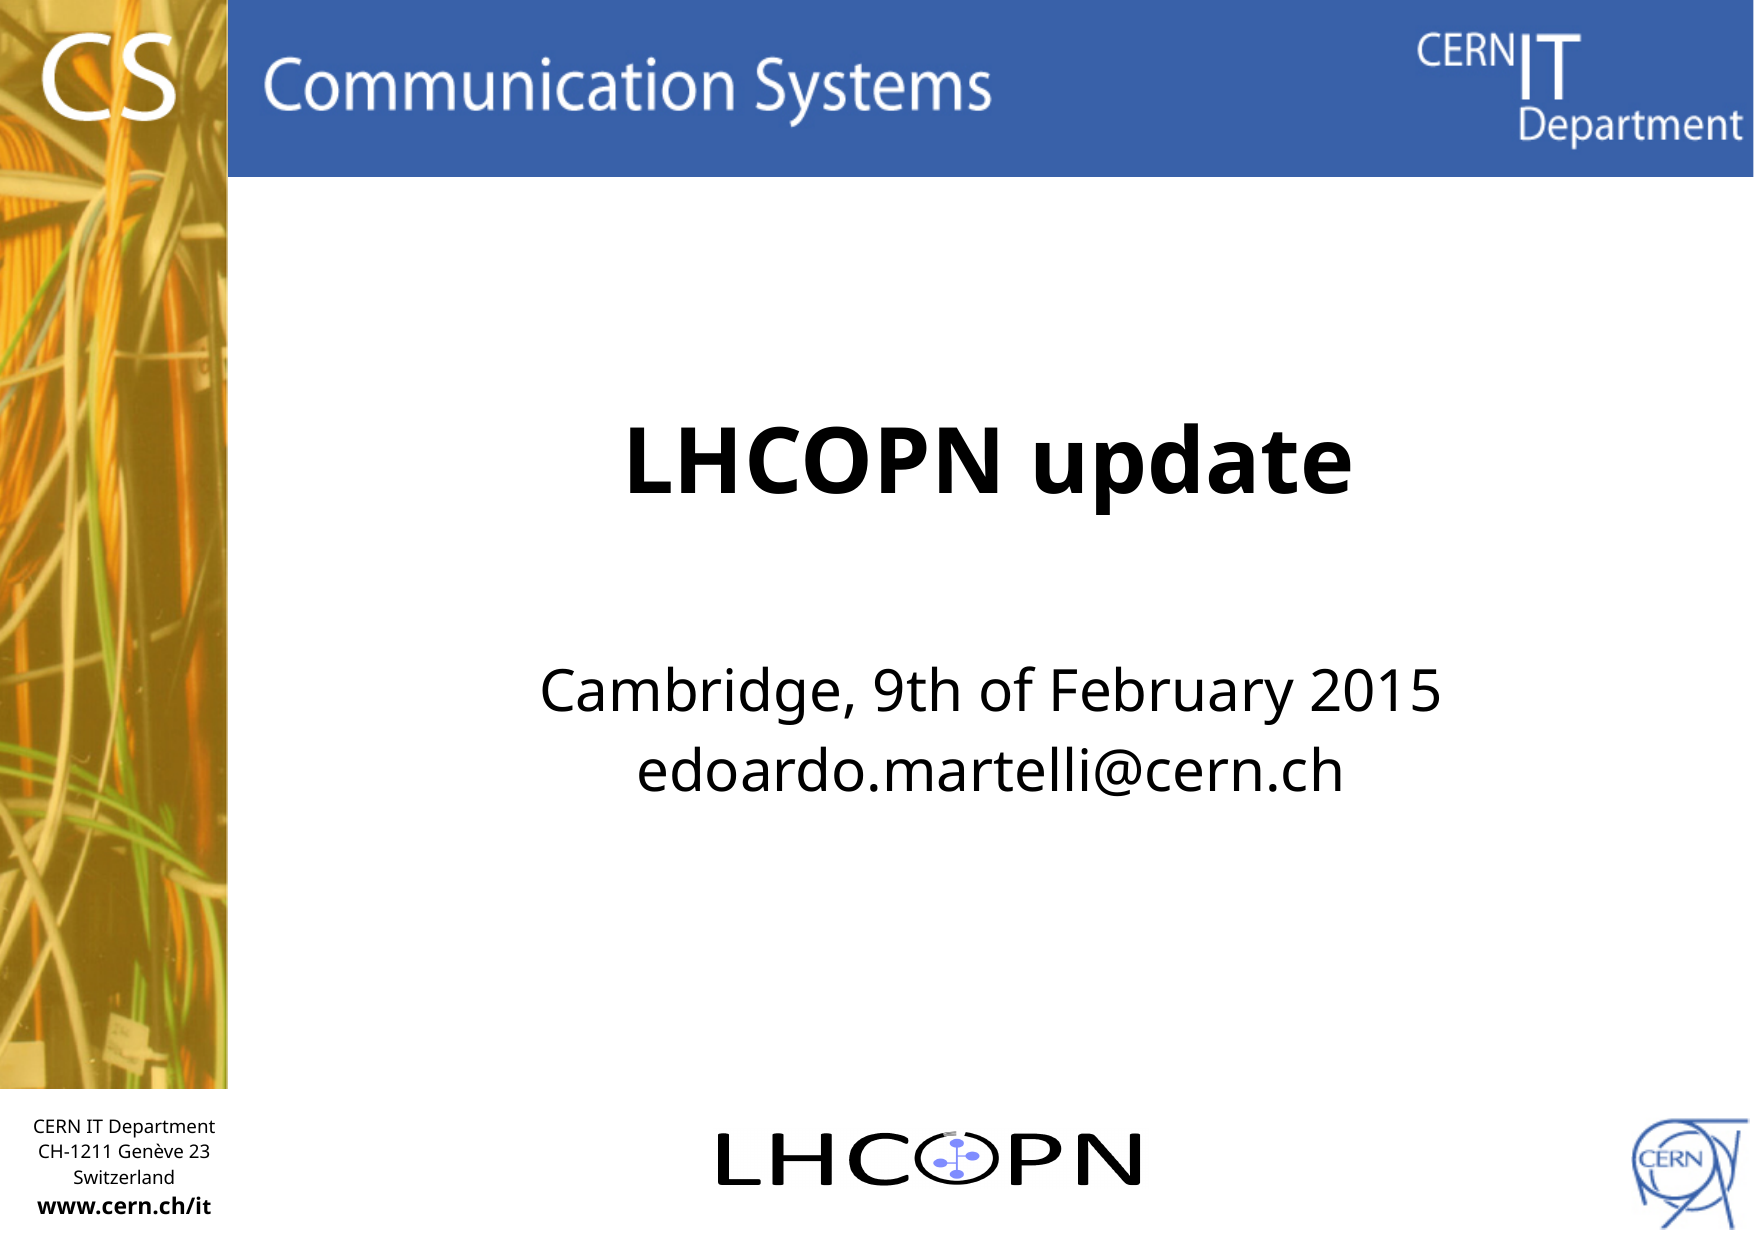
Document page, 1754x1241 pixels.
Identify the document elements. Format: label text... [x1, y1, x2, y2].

text_box Cambridge, 9th of February 2015 edoardo.martelli@cern.ch [345, 642, 1637, 975]
picture [1631, 1117, 1750, 1230]
picture [713, 1128, 1149, 1189]
picture [0, 0, 1754, 1089]
title LHCOPN update [326, 324, 1652, 593]
text_box CERN IT Department CH-1211 Genève 23 Switzerland www.cern.ch/it [0, 1105, 249, 1229]
